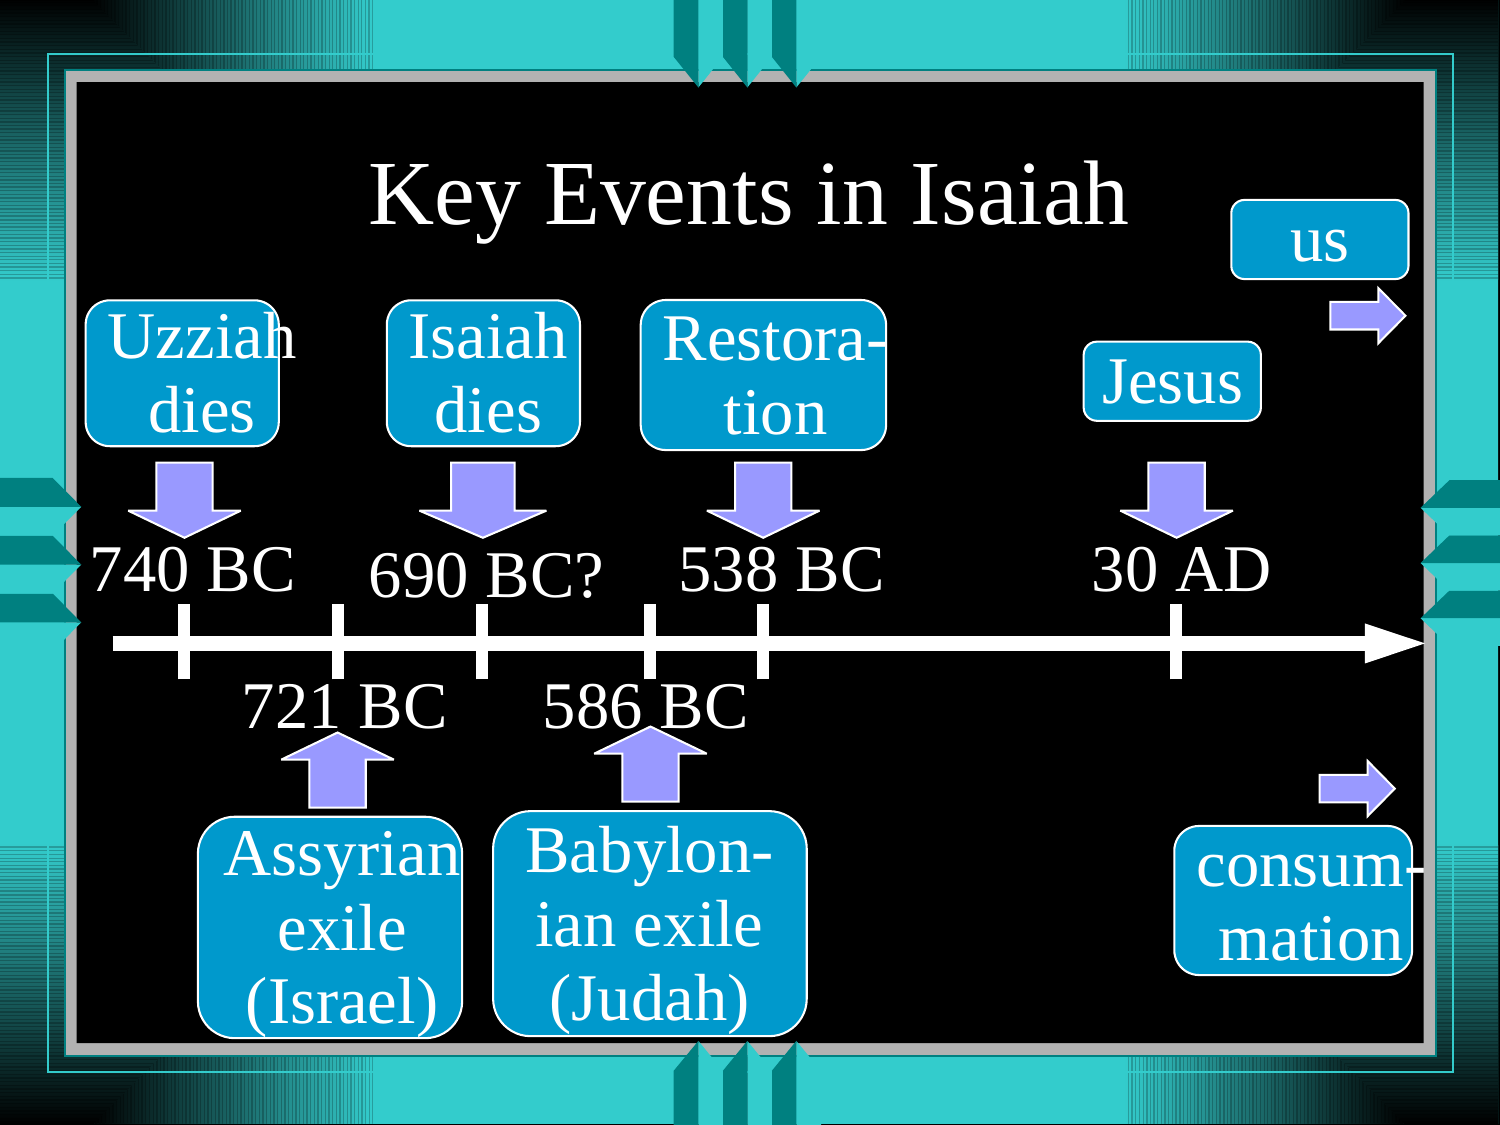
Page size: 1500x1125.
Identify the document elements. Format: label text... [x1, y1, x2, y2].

text_box consum- mation [1174, 825, 1413, 976]
text_box Uzziah dies [85, 300, 279, 447]
text_box Isaiah dies [386, 300, 580, 447]
text_box 538 BC [663, 525, 964, 614]
text_box [281, 751, 394, 808]
text_box [594, 751, 707, 802]
text_box 690 BC? [353, 530, 648, 620]
text_box 30 AD [1077, 525, 1378, 614]
text_box Assyrian exile (Israel) [197, 816, 463, 1039]
title Key Events in Isaiah [112, 99, 1388, 288]
text_box [706, 462, 820, 525]
text_box Babylon- ian exile (Judah) [493, 811, 807, 1037]
text_box [1120, 462, 1233, 525]
text_box us [1231, 199, 1409, 280]
text_box 586 BC [528, 661, 829, 751]
text_box 740 BC [75, 525, 338, 614]
text_box Jesus [1083, 341, 1261, 421]
text_box [419, 462, 547, 530]
text_box 721 BC [227, 661, 494, 751]
text_box Restora- tion [640, 299, 887, 451]
text_box [1319, 761, 1395, 817]
text_box [128, 462, 241, 525]
text_box [1330, 288, 1406, 344]
